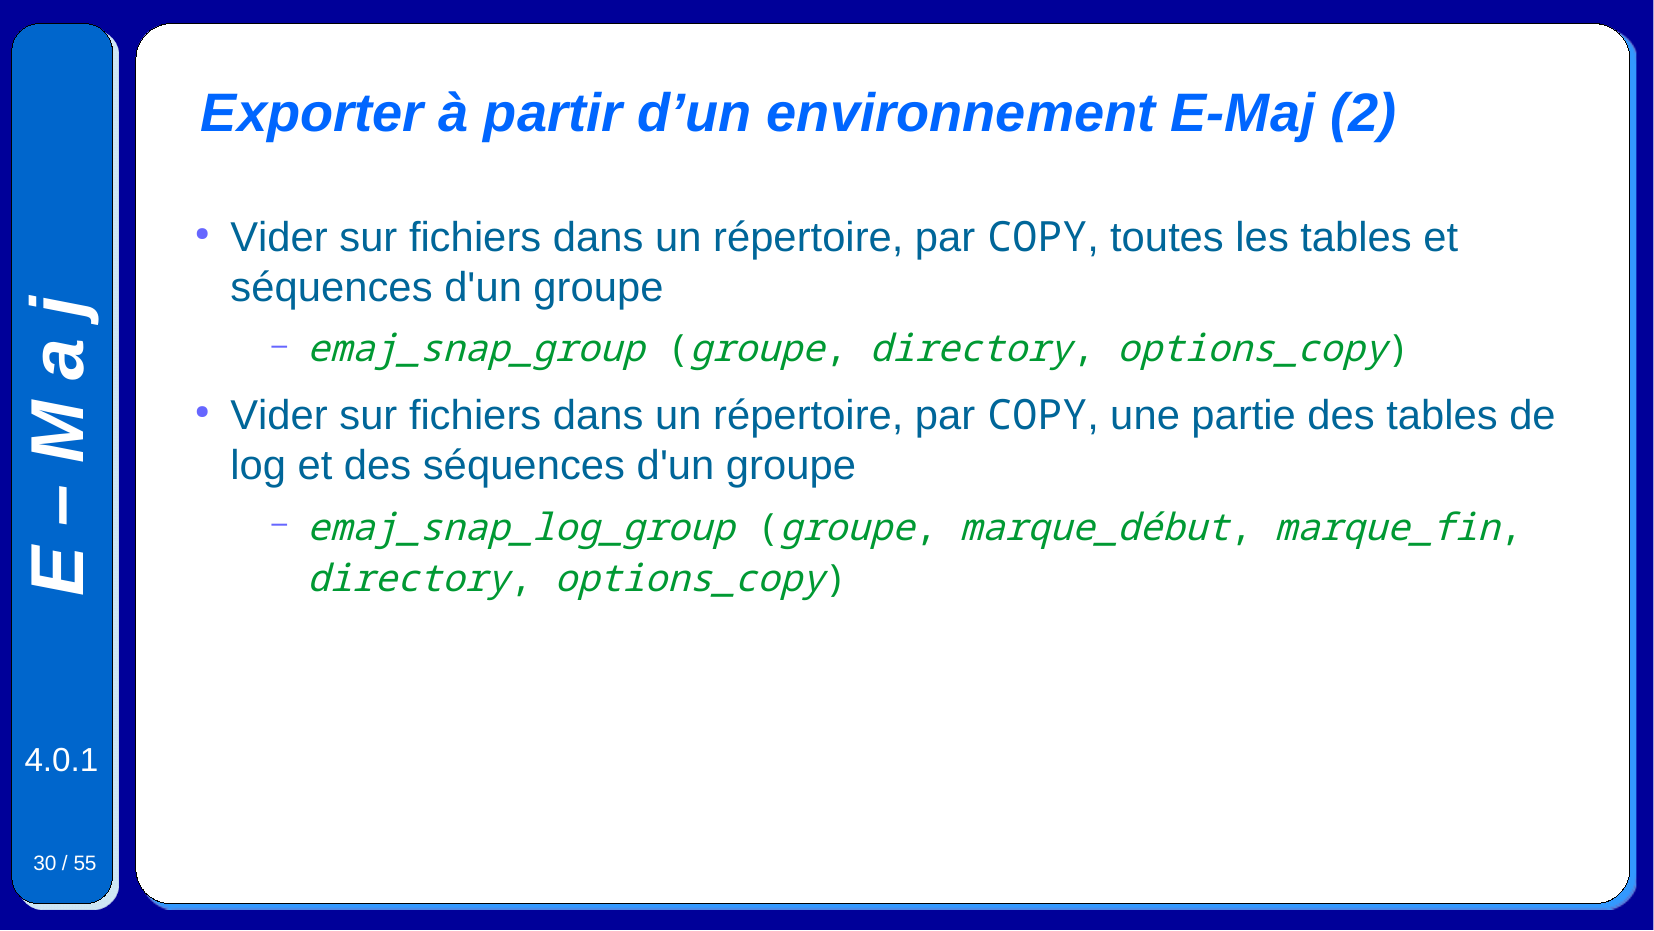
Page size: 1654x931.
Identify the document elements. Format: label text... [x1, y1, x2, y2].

list Vider sur fichiers dans un répertoire, par COPY, toutes les tables et séquences d'un groupe emaj_snap_group (groupe, directory, options_copy) Vider sur fichiers dans un répertoire, par COPY, une partie des tables de log et des séquences d'un groupe emaj_snap_log_group (groupe, marque_début, marque_fin, directory, options_copy) [177, 206, 1587, 881]
title Exporter à partir d’un environnement E-Maj (2) [200, 34, 1575, 191]
